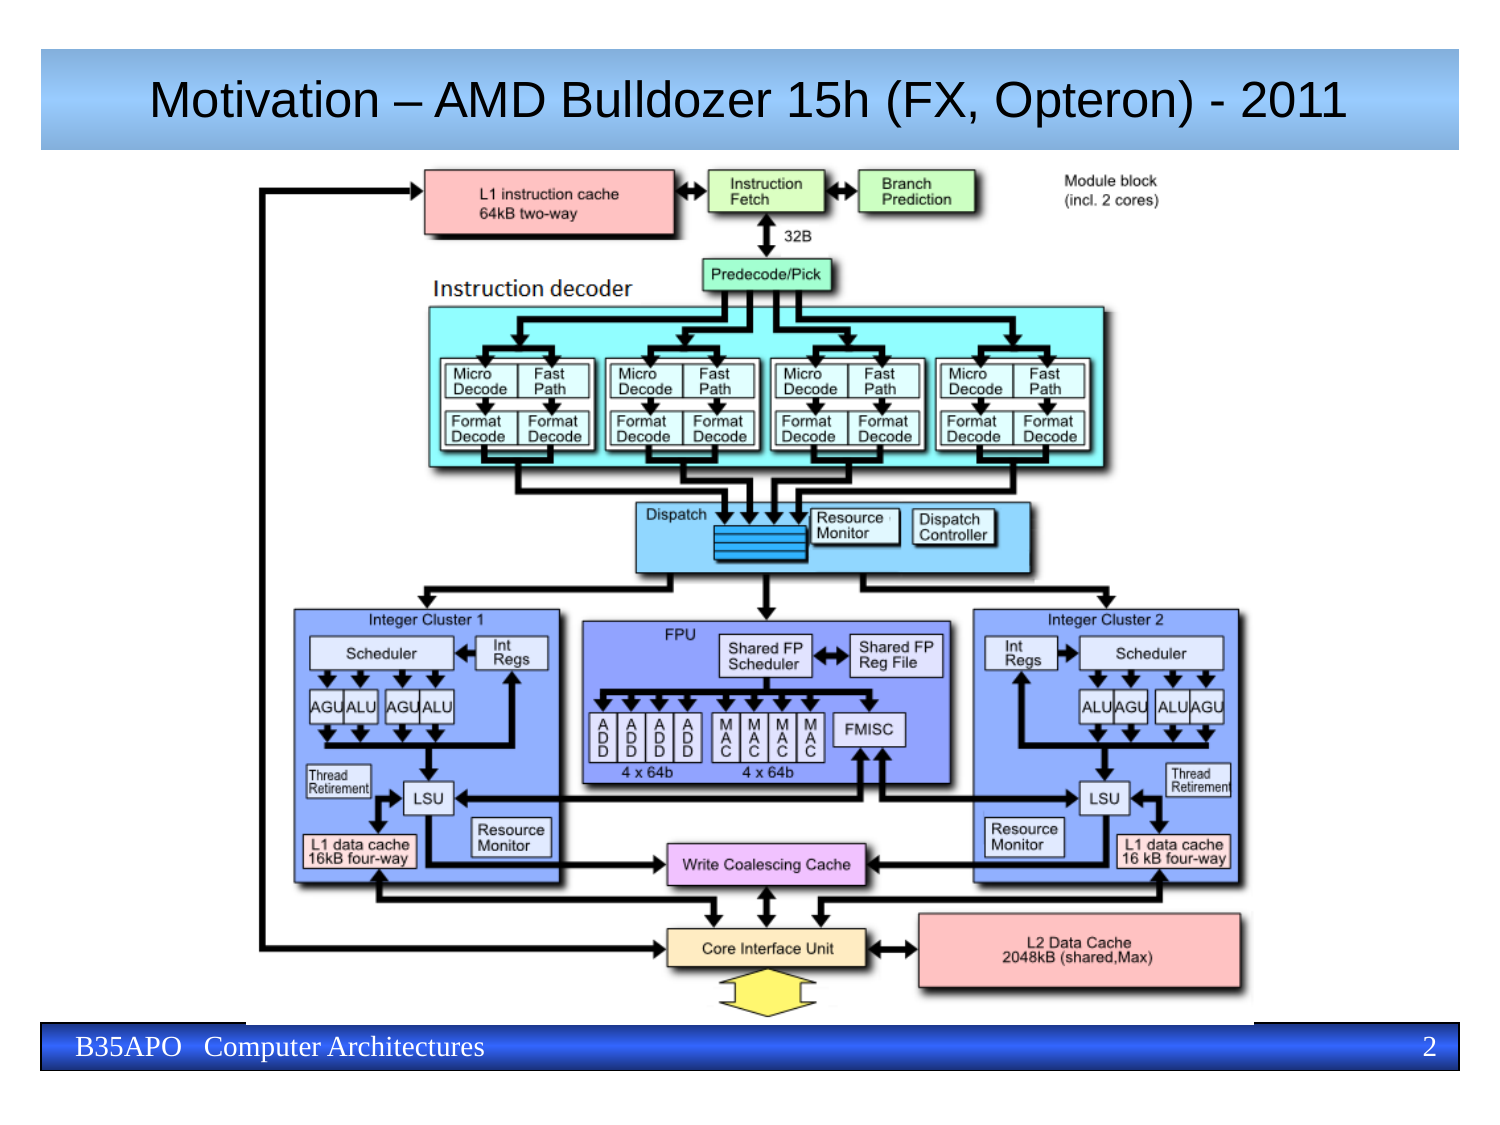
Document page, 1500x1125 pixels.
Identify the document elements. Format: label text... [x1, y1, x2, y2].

title Motivation – AMD Bulldozer 15h (FX, Opteron) - 2011 [41, 49, 1459, 150]
picture [246, 159, 1254, 1025]
